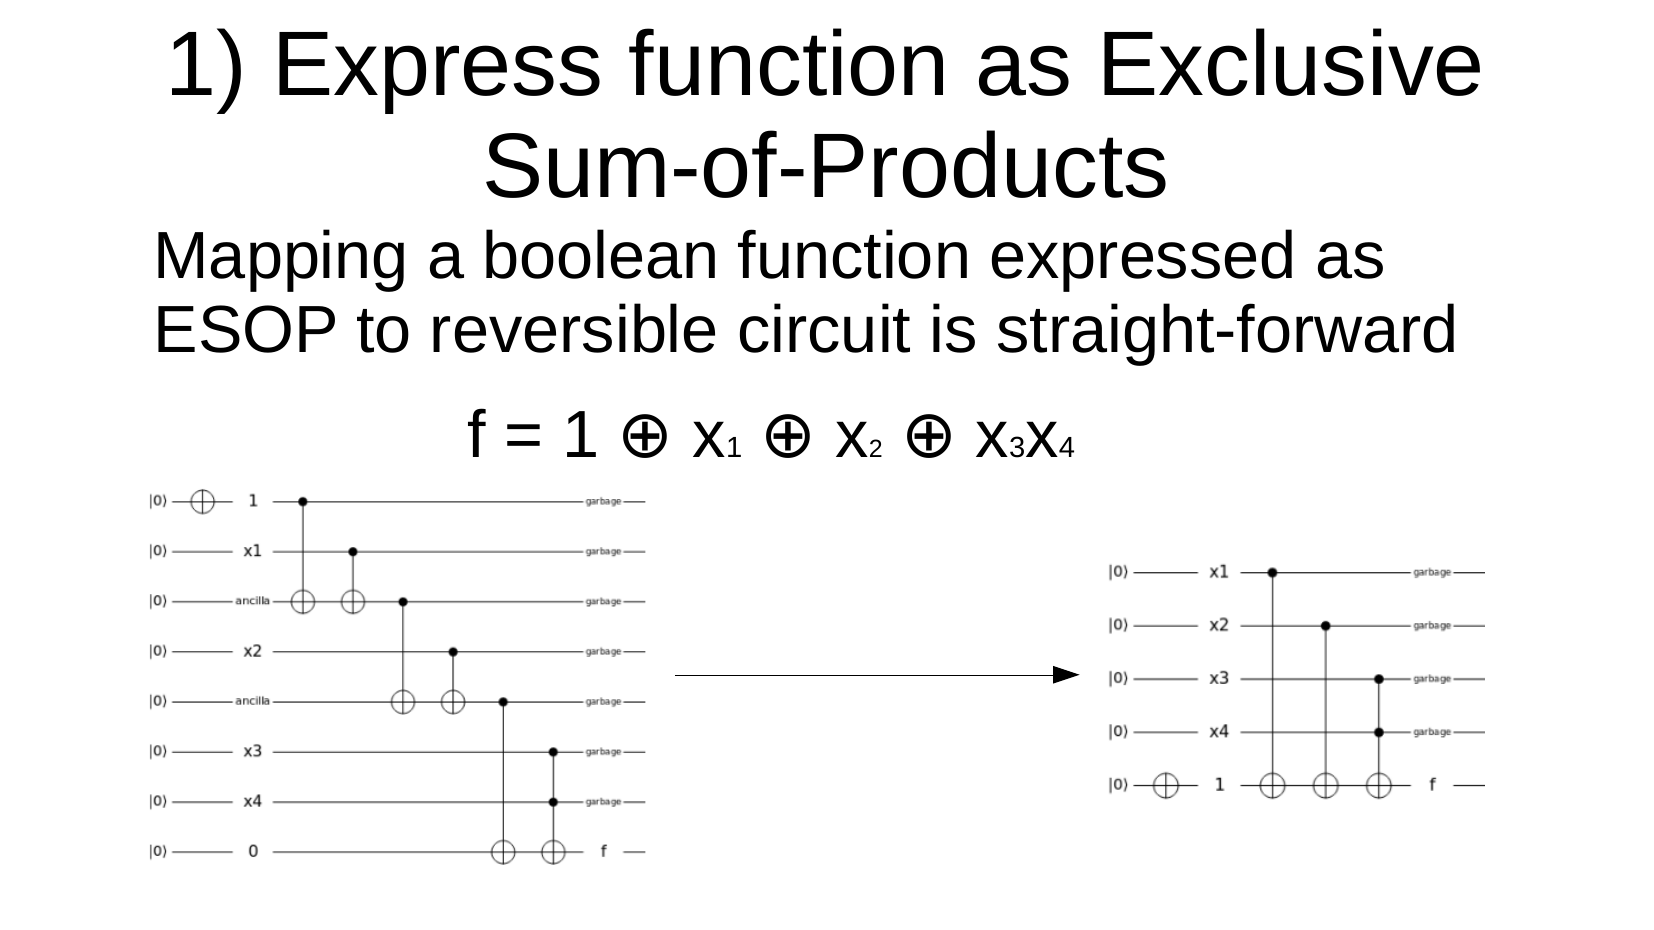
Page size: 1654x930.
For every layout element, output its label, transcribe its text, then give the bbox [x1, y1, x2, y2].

picture [1107, 552, 1485, 810]
list Mapping a boolean function expressed as ESOP to reversible circuit is straight-forward f = 1 ⊕ x1 ⊕ x2 ⊕ x3x4 [82, 217, 1571, 495]
picture [149, 479, 646, 885]
title 1) Express function as Exclusive Sum-of-Products [82, 28, 1571, 201]
